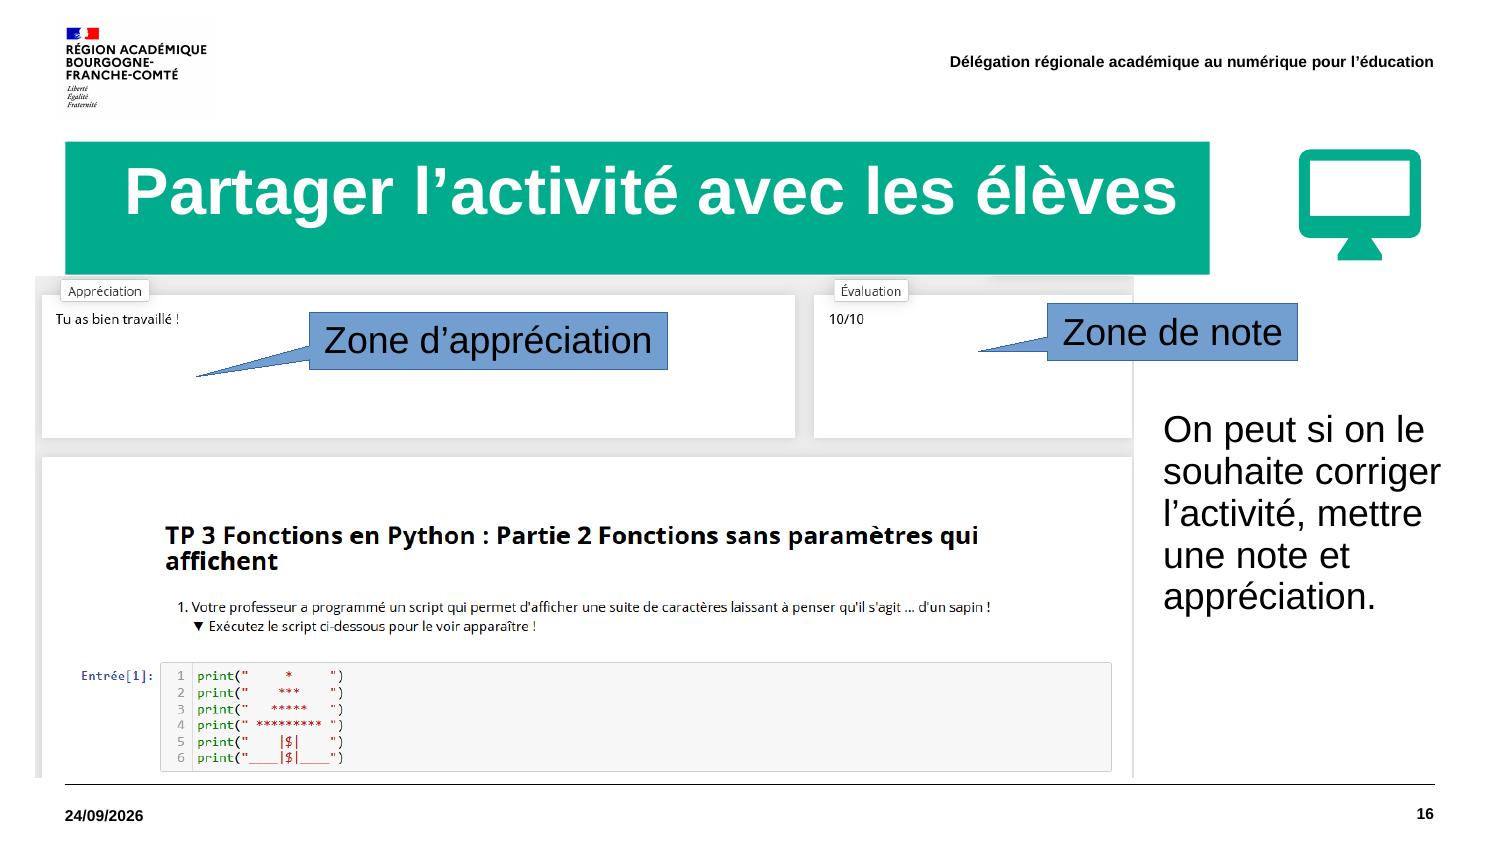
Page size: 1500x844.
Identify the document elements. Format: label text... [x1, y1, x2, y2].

text_box [513, 275, 987, 350]
text_box Délégation régionale académique au numérique pour l’éducation [470, 32, 1435, 91]
text_box Partager l’activité avec les élèves [65, 141, 1210, 275]
text_box On peut si on le souhaite corriger l’activité, mettre une note et appréciation. [1148, 400, 1499, 636]
text_box Zone d’appréciation [196, 312, 668, 377]
text_box Zone de note [978, 303, 1298, 361]
text_box 14/02/2024 [64, 786, 245, 843]
picture [987, 276, 1134, 349]
picture [35, 276, 1134, 779]
text_box <numéro> [1213, 784, 1435, 843]
picture [55, 16, 218, 119]
